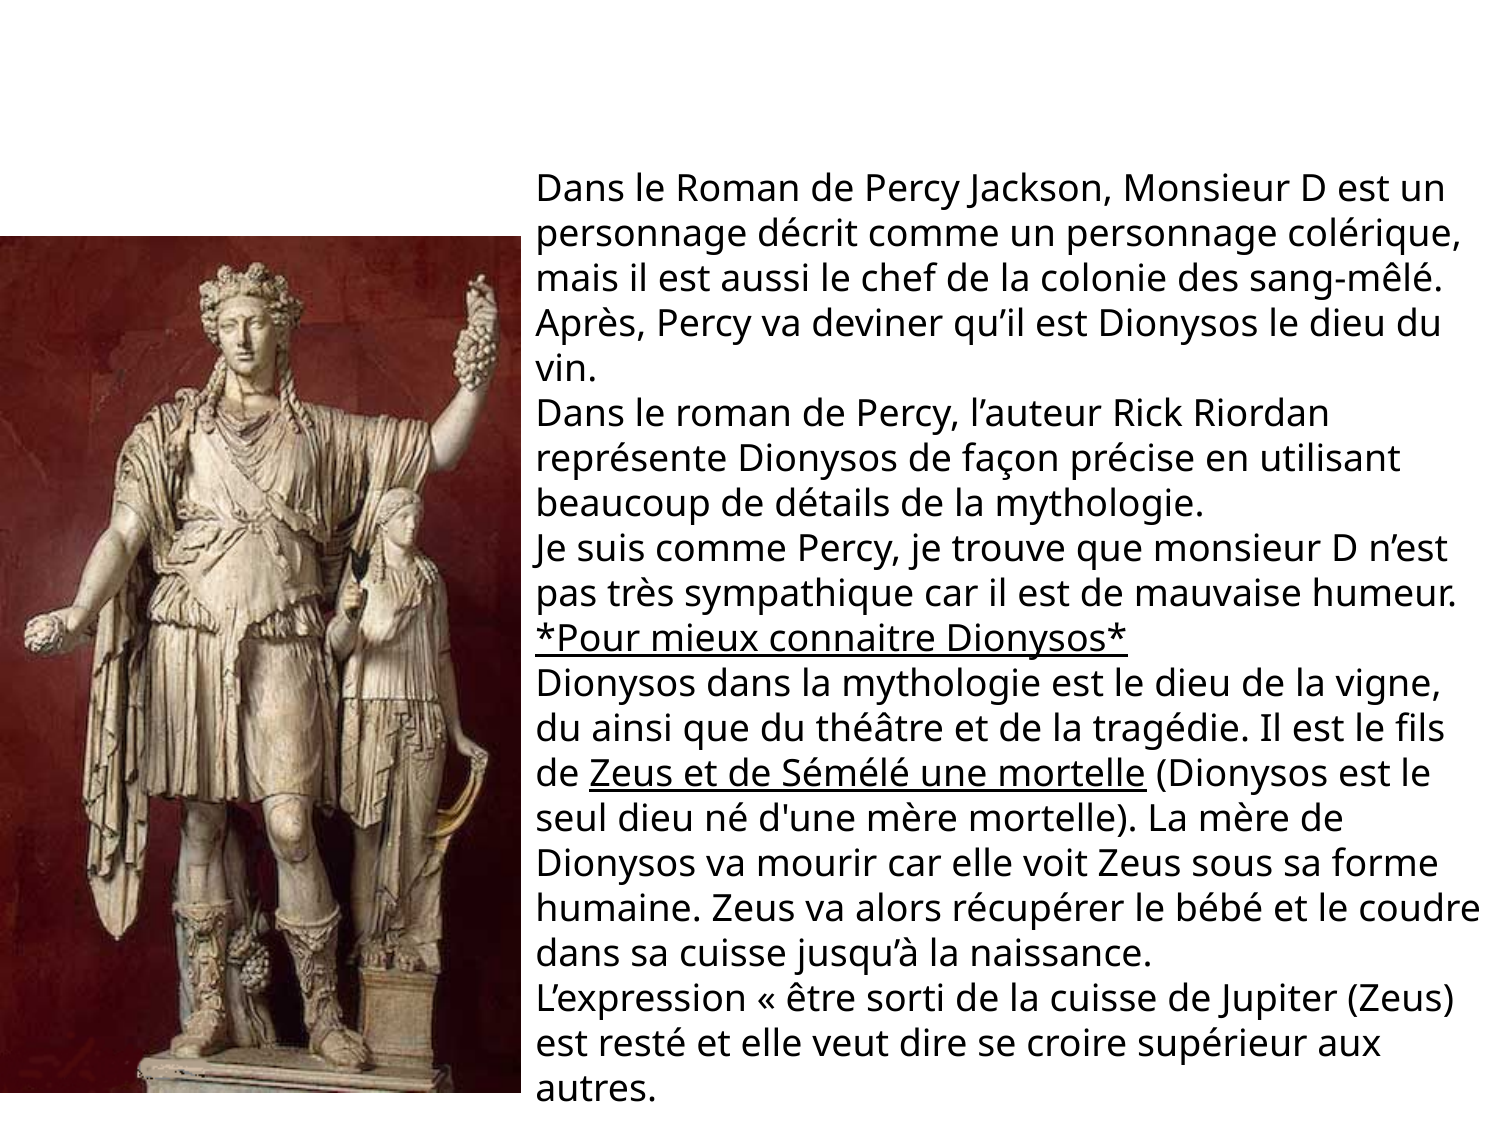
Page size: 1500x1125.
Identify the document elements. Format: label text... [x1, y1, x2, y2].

title Monsieur D: [64, 30, 1415, 236]
text_box Dans le Roman de Percy Jackson, Monsieur D est un personnage décrit comme un personnage colérique, mais il est aussi le chef de la colonie des sang-mêlé. Après, Percy va deviner qu’il est Dionysos le dieu du vin. Dans le roman de Percy, l’auteur Rick Riordan représente Dionysos de façon précise en utilisant beaucoup de détails de la mythologie. Je suis comme Percy, je trouve que monsieur D n’est pas très sympathique car il est de mauvaise humeur. *Pour mieux connaitre Dionysos* Dionysos dans la mythologie est le dieu de la vigne, du ainsi que du théâtre et de la tragédie. Il est le fils de Zeus et de Sémélé une mortelle (Dionysos est le seul dieu né d'une mère mortelle). La mère de Dionysos va mourir car elle voit Zeus sous sa forme humaine. Zeus va alors récupérer le bébé et le coudre dans sa cuisse jusqu’à la naissance. L’expression « être sorti de la cuisse de Jupiter (Zeus) est resté et elle veut dire se croire supérieur aux autres. [520, 148, 1500, 1065]
picture [0, 236, 521, 1093]
